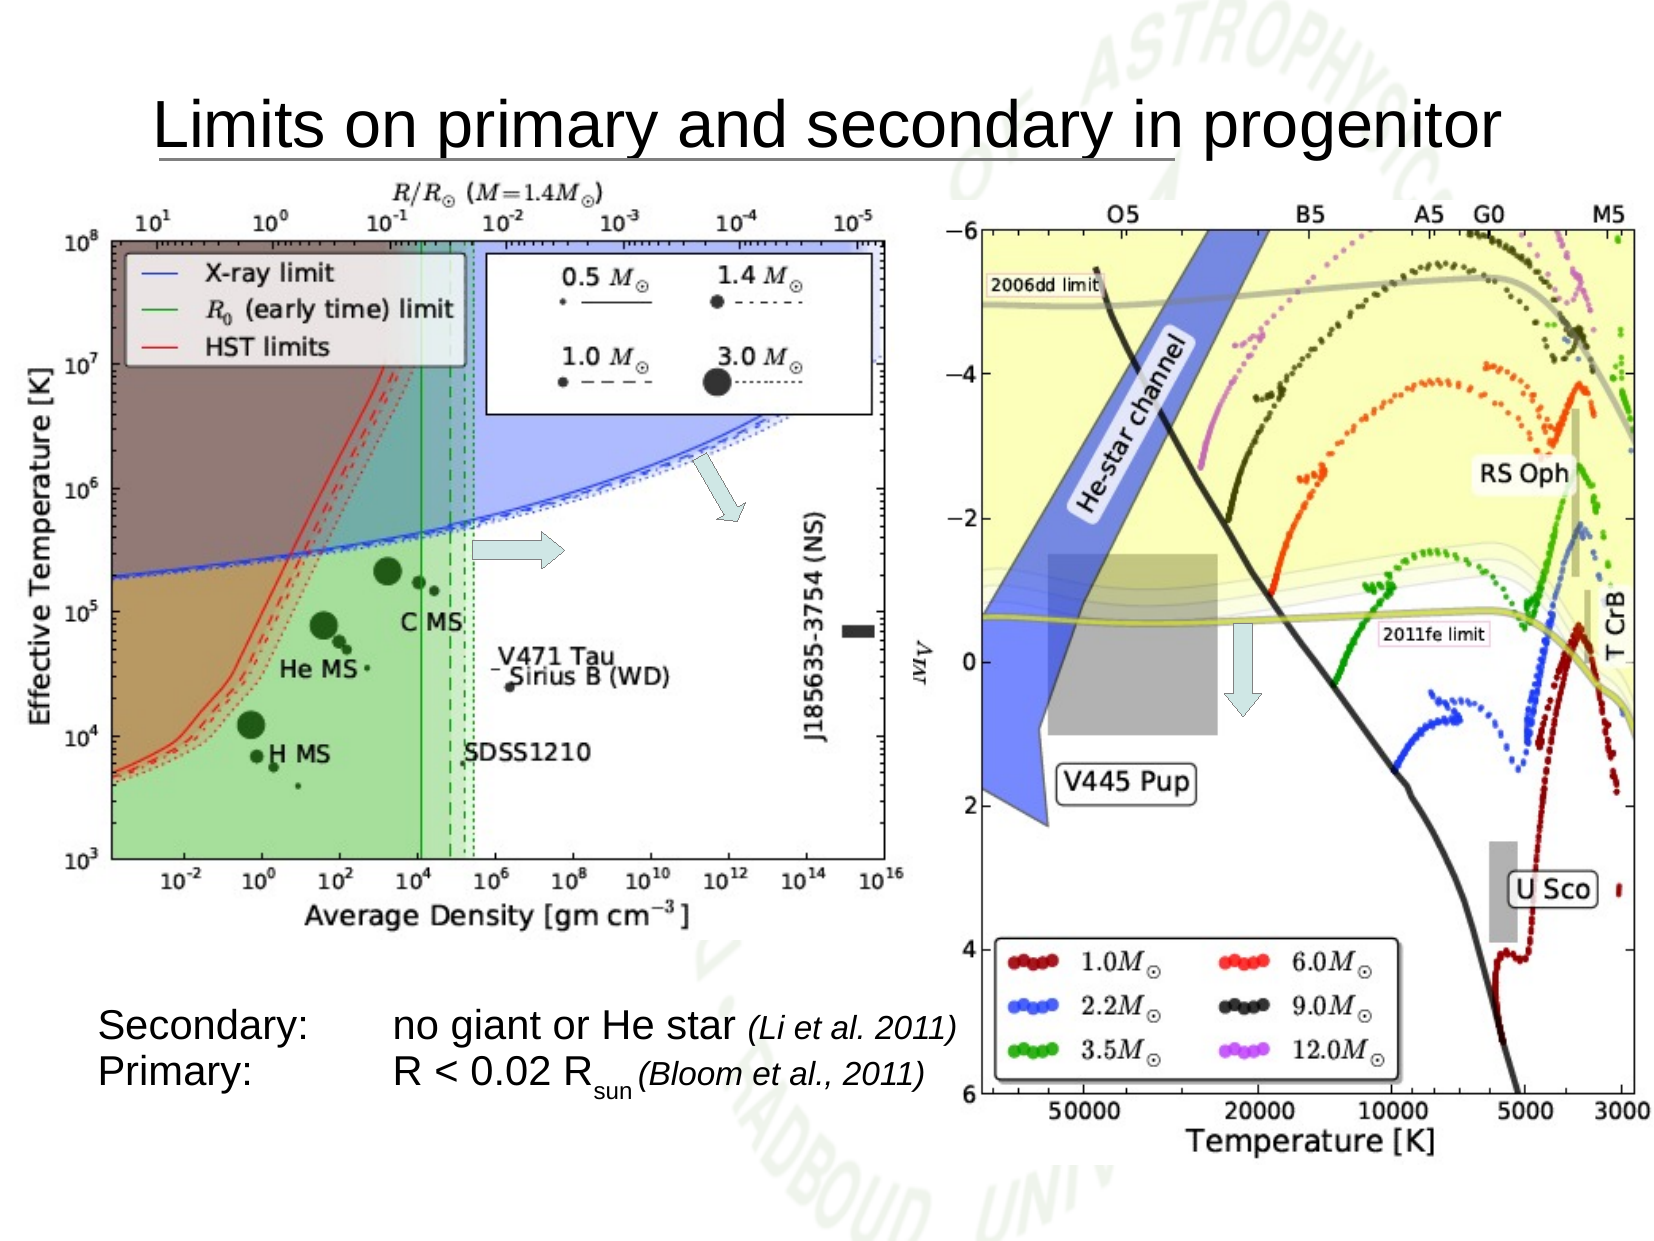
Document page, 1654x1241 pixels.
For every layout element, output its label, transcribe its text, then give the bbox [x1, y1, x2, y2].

text_box [692, 452, 746, 522]
picture [0, 0, 1654, 1241]
text_box Secondary: no giant or He star (Li et al. 2011) Primary: R < 0.02 Rsun (Bloom et al., 2011) [82, 994, 973, 1112]
text_box [1224, 623, 1262, 717]
text_box [472, 531, 565, 569]
text_box Limits on primary and secondary in progenitor [23, 76, 1528, 172]
